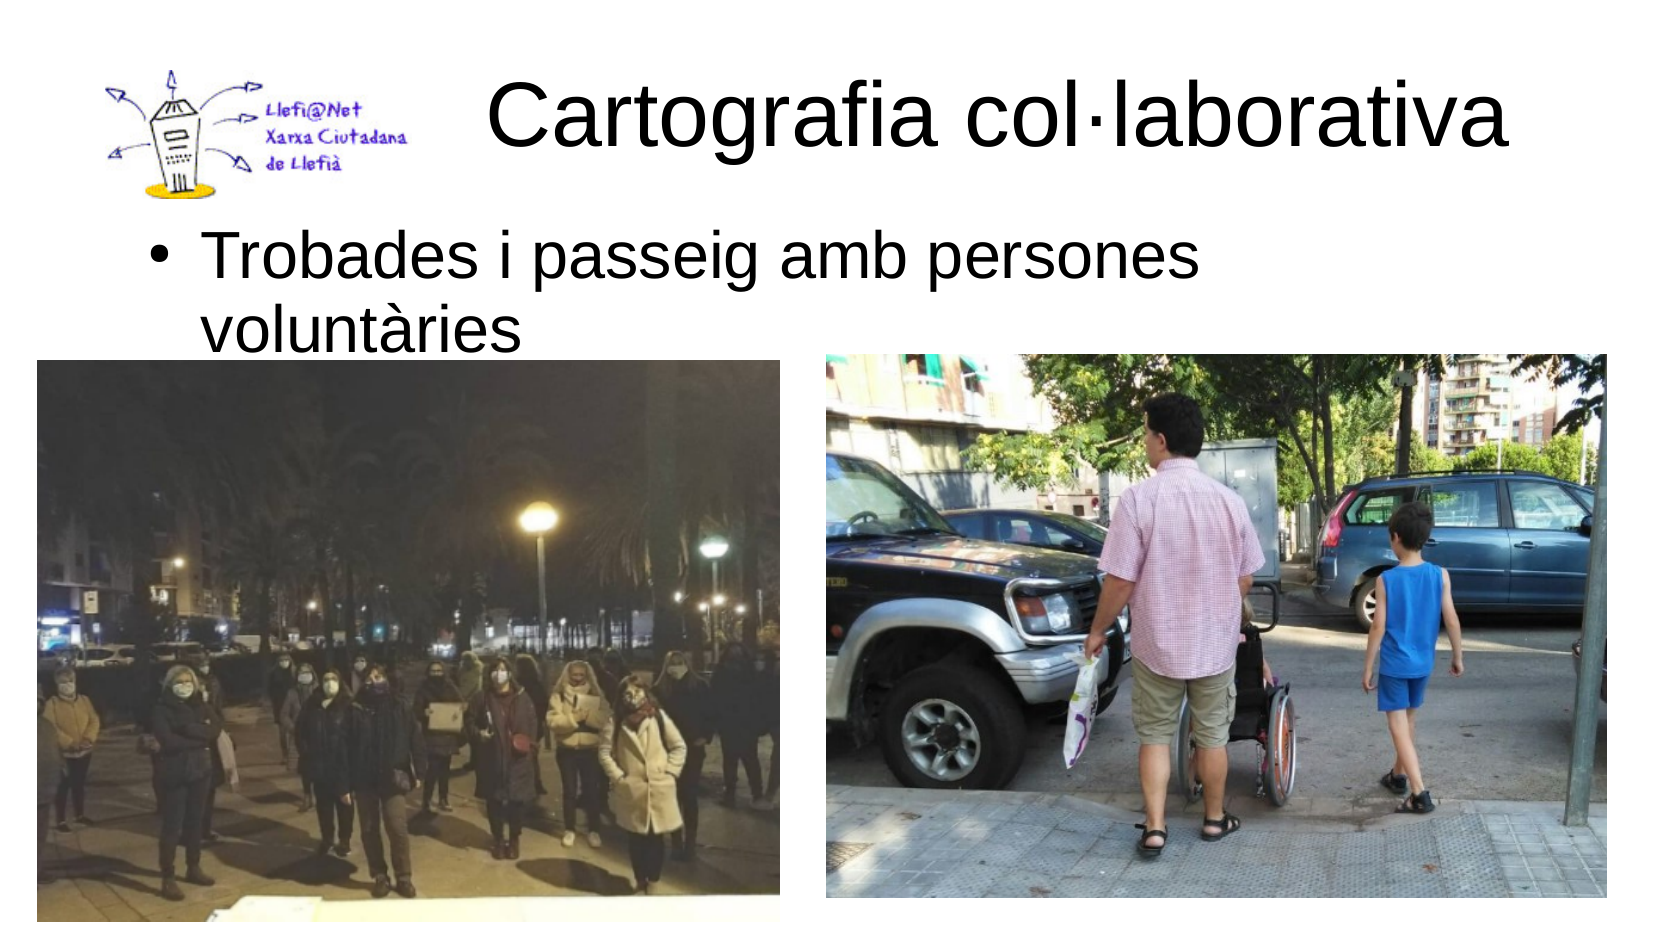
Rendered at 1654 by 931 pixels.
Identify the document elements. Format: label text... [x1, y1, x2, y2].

picture [826, 354, 1607, 898]
picture [105, 70, 412, 199]
picture [37, 360, 780, 922]
list Trobades i passeig amb persones voluntàries [129, 217, 1472, 758]
title Cartografia col·laborativa [425, 37, 1571, 193]
